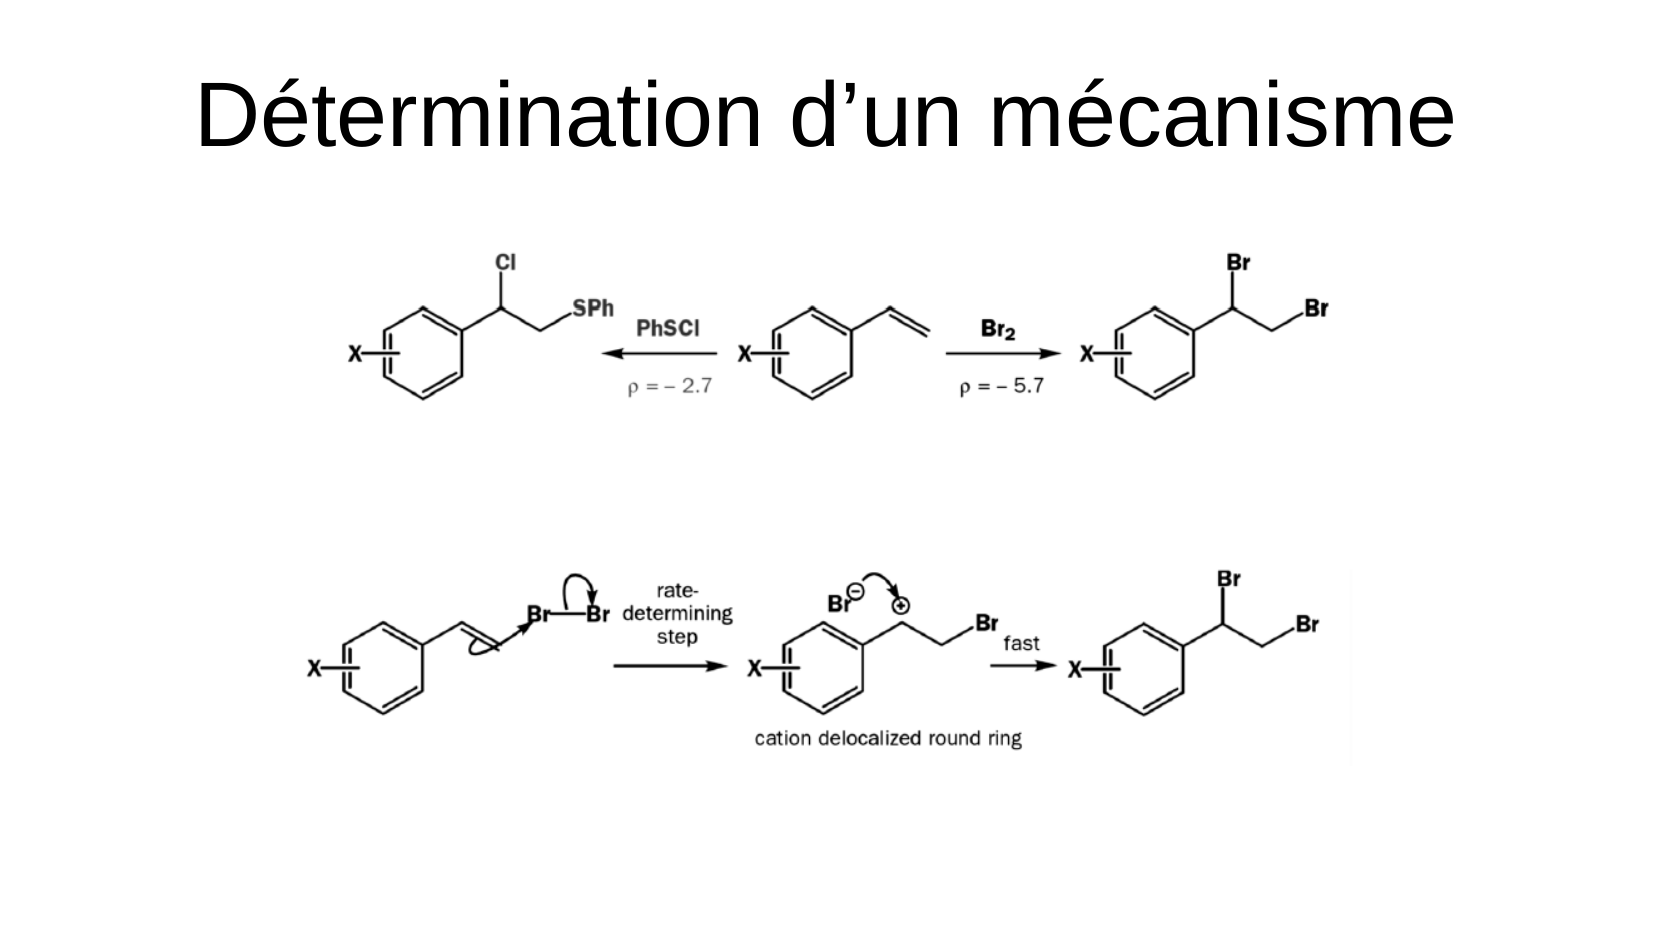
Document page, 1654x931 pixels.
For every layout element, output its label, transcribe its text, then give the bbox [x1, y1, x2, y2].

picture [252, 531, 1371, 792]
title Détermination d’un mécanisme [82, 37, 1571, 193]
picture [307, 224, 1375, 442]
